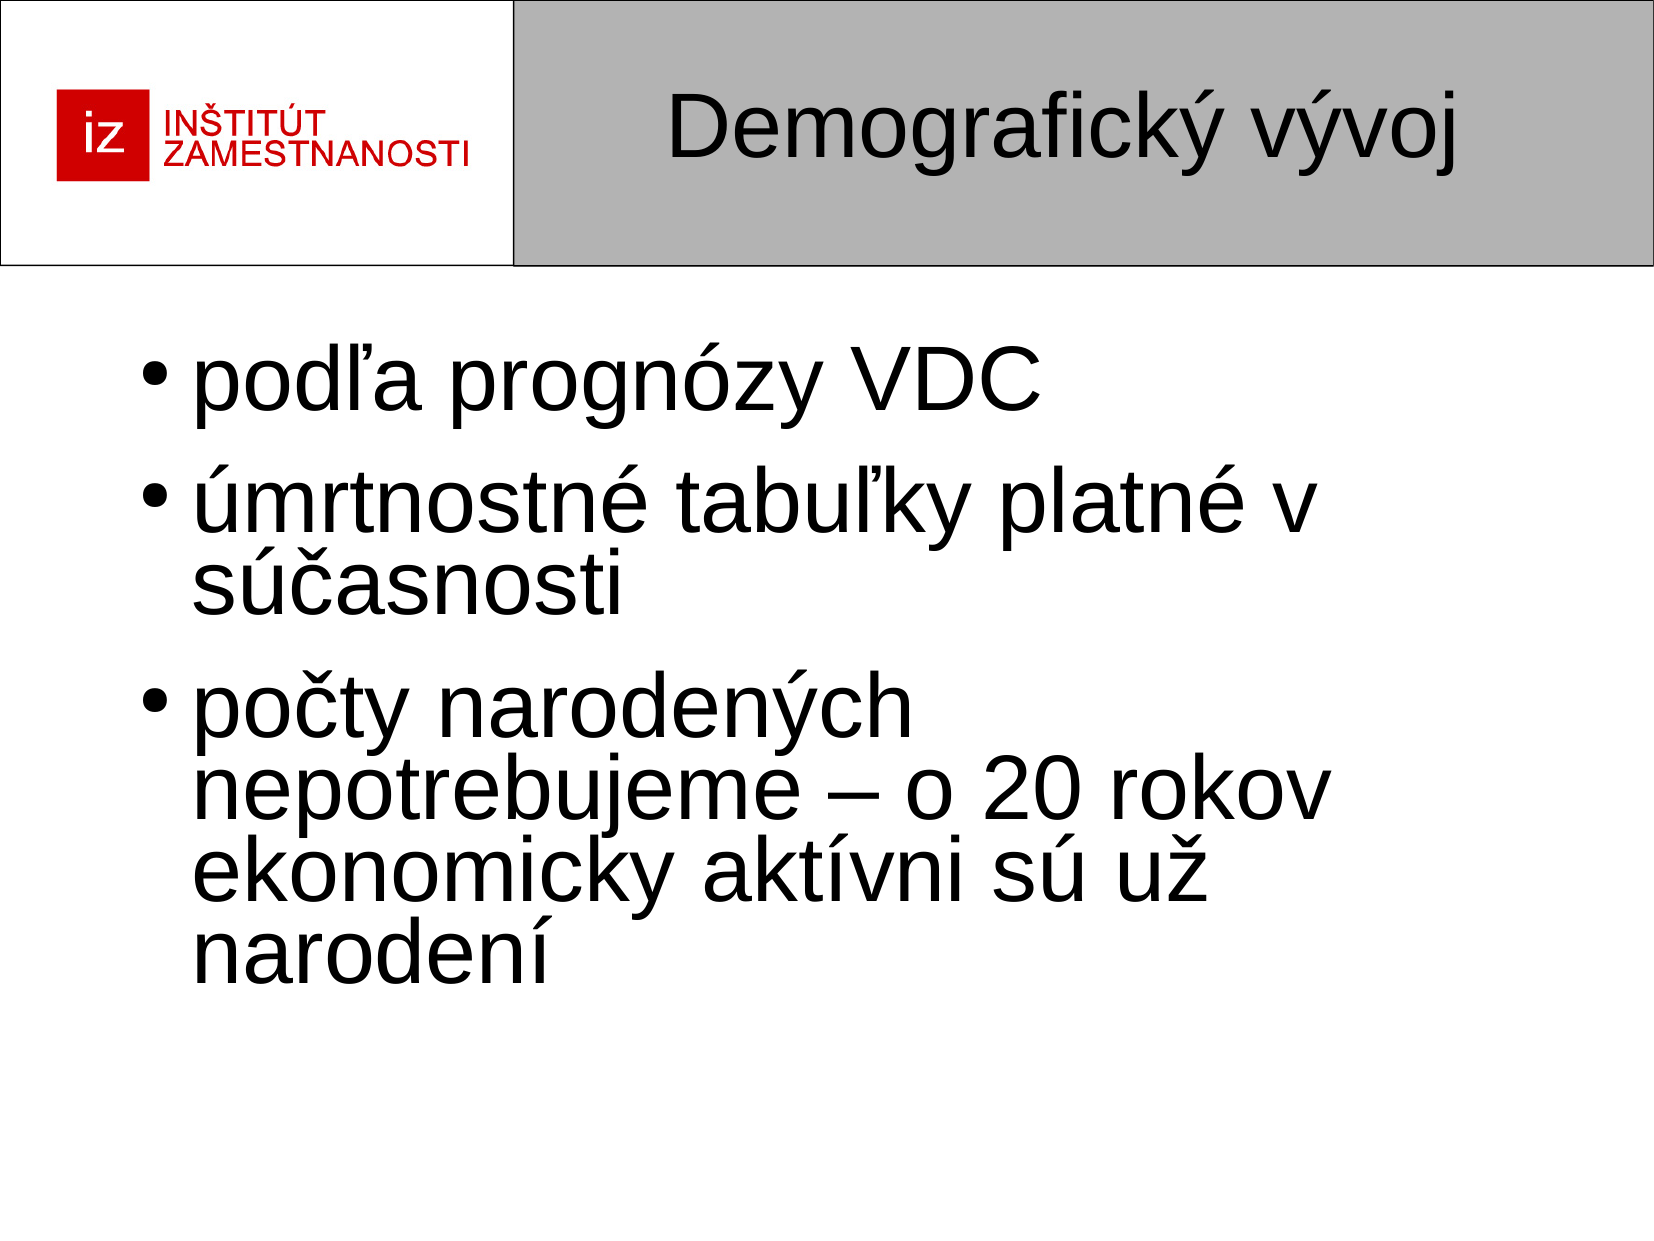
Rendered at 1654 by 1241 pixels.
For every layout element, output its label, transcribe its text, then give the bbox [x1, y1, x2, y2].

picture [5, 8, 512, 257]
list podľa prognózy VDC úmrtnostné tabuľky platné v súčasnosti počty narodených nepotrebujeme – o 20 rokov ekonomicky aktívni sú už narodení [121, 344, 1533, 1126]
title Demografický vývoj [561, 29, 1565, 237]
